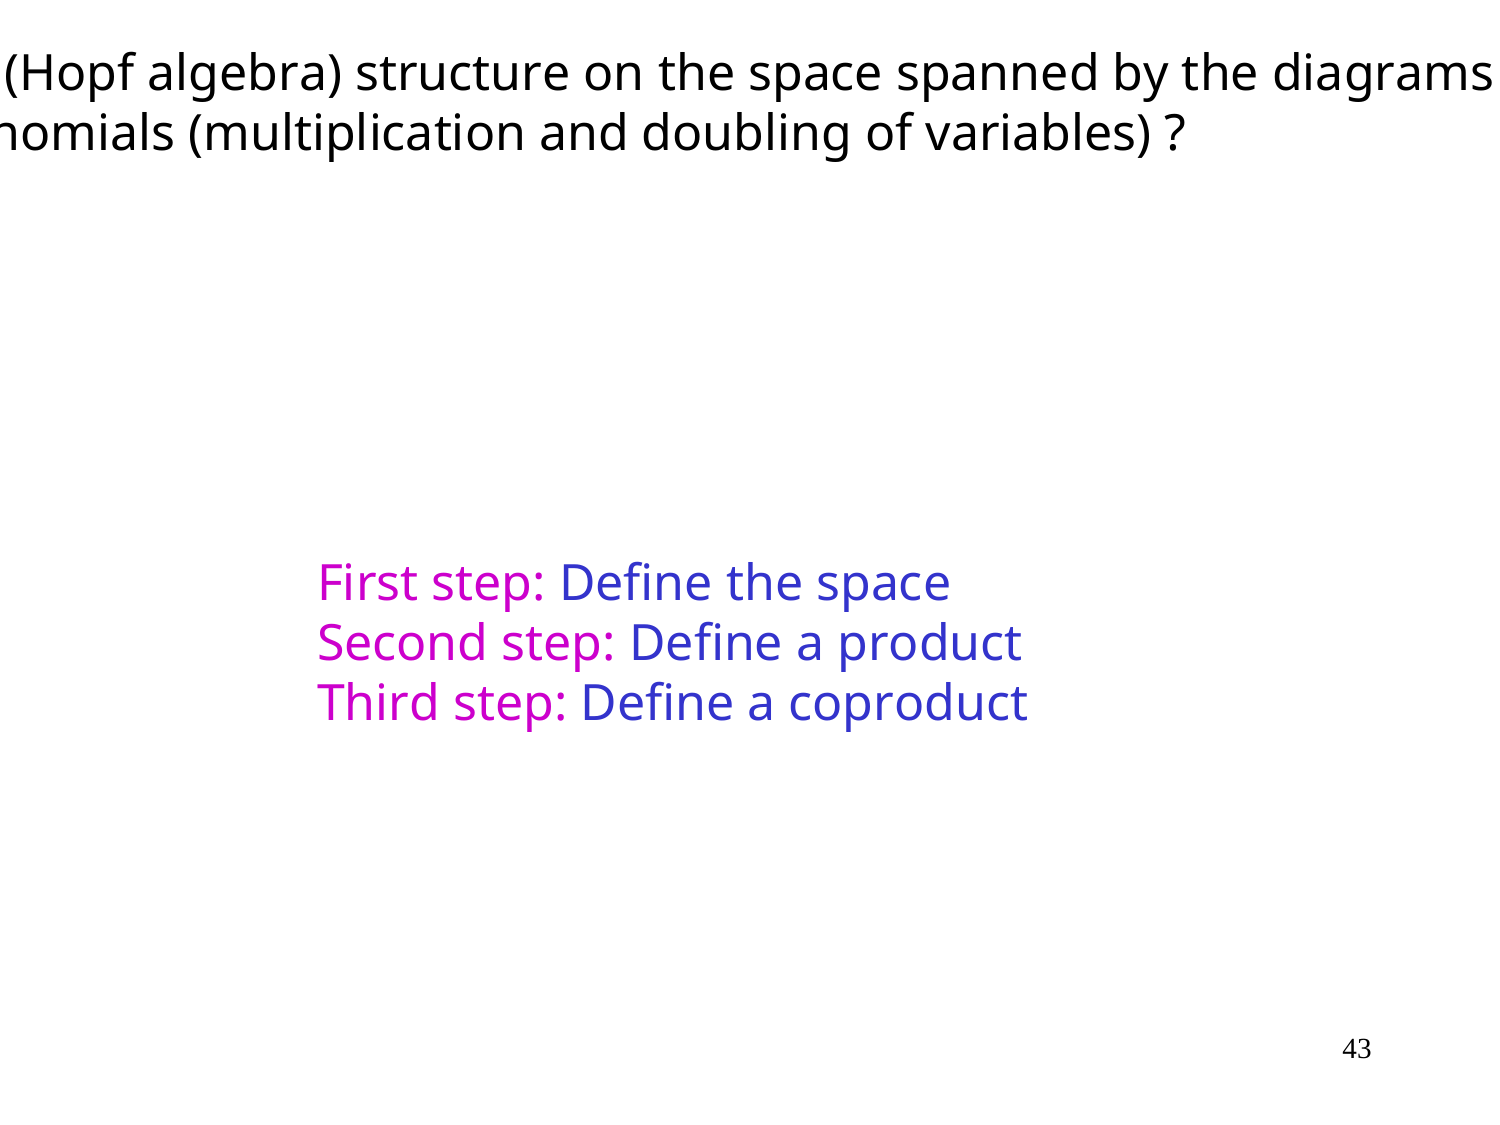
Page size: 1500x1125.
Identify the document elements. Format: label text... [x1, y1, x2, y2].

text_box First step: Define the space Second step: Define a product Third step: Define a coproduct [302, 542, 1133, 739]
text_box Question Can we define a (Hopf algebra) structure on the space spanned by the diagrams which represents the operations on the monomials (multiplication and doubling of variables) ? Answer : Yes [0, 32, 1500, 289]
